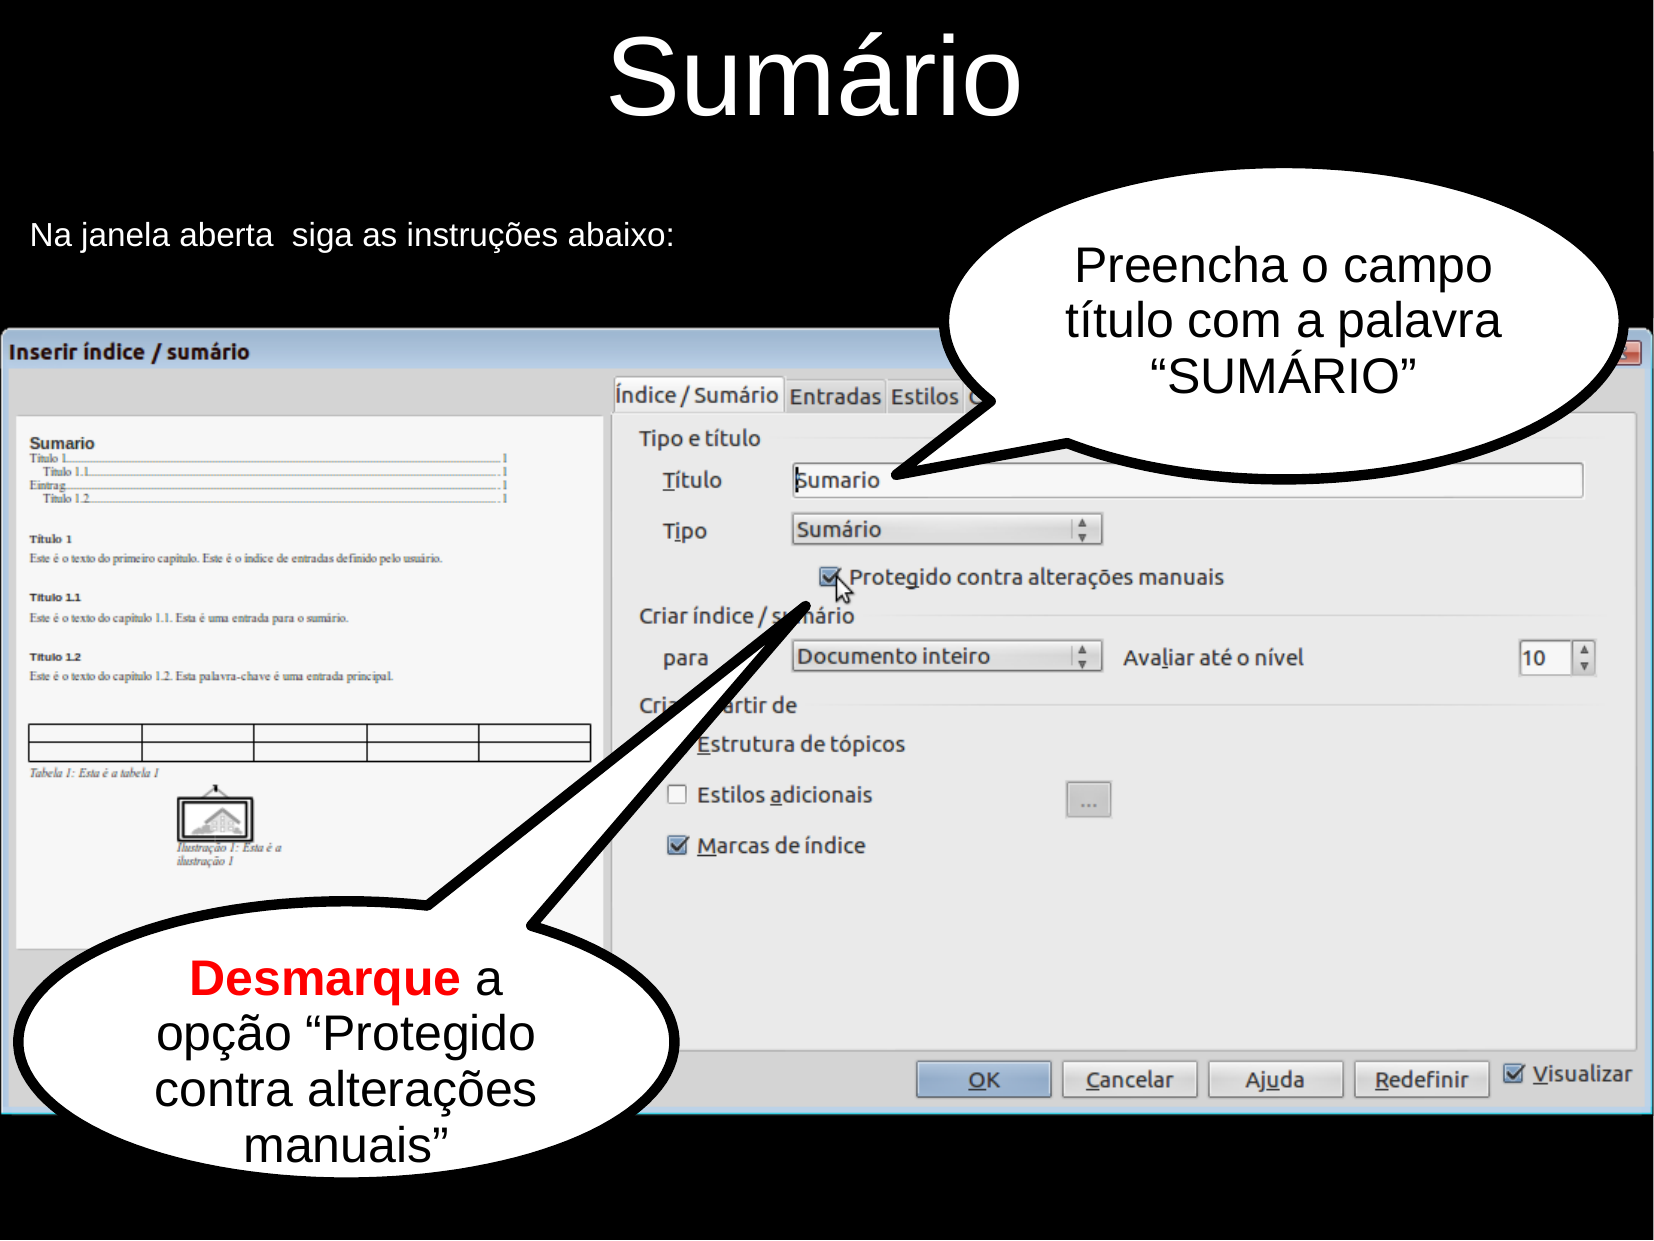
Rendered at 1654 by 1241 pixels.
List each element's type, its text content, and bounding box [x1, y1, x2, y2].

text_box Desmarque a opção “Protegido contra alterações manuais” [18, 605, 806, 1183]
title Sumário [70, 0, 1559, 151]
picture [0, 327, 1654, 1116]
text_box Preencha o campo título com a palavra “SUMÁRIO” [896, 162, 1624, 480]
text_box Na janela aberta siga as instruções abaixo: [0, 151, 1654, 319]
